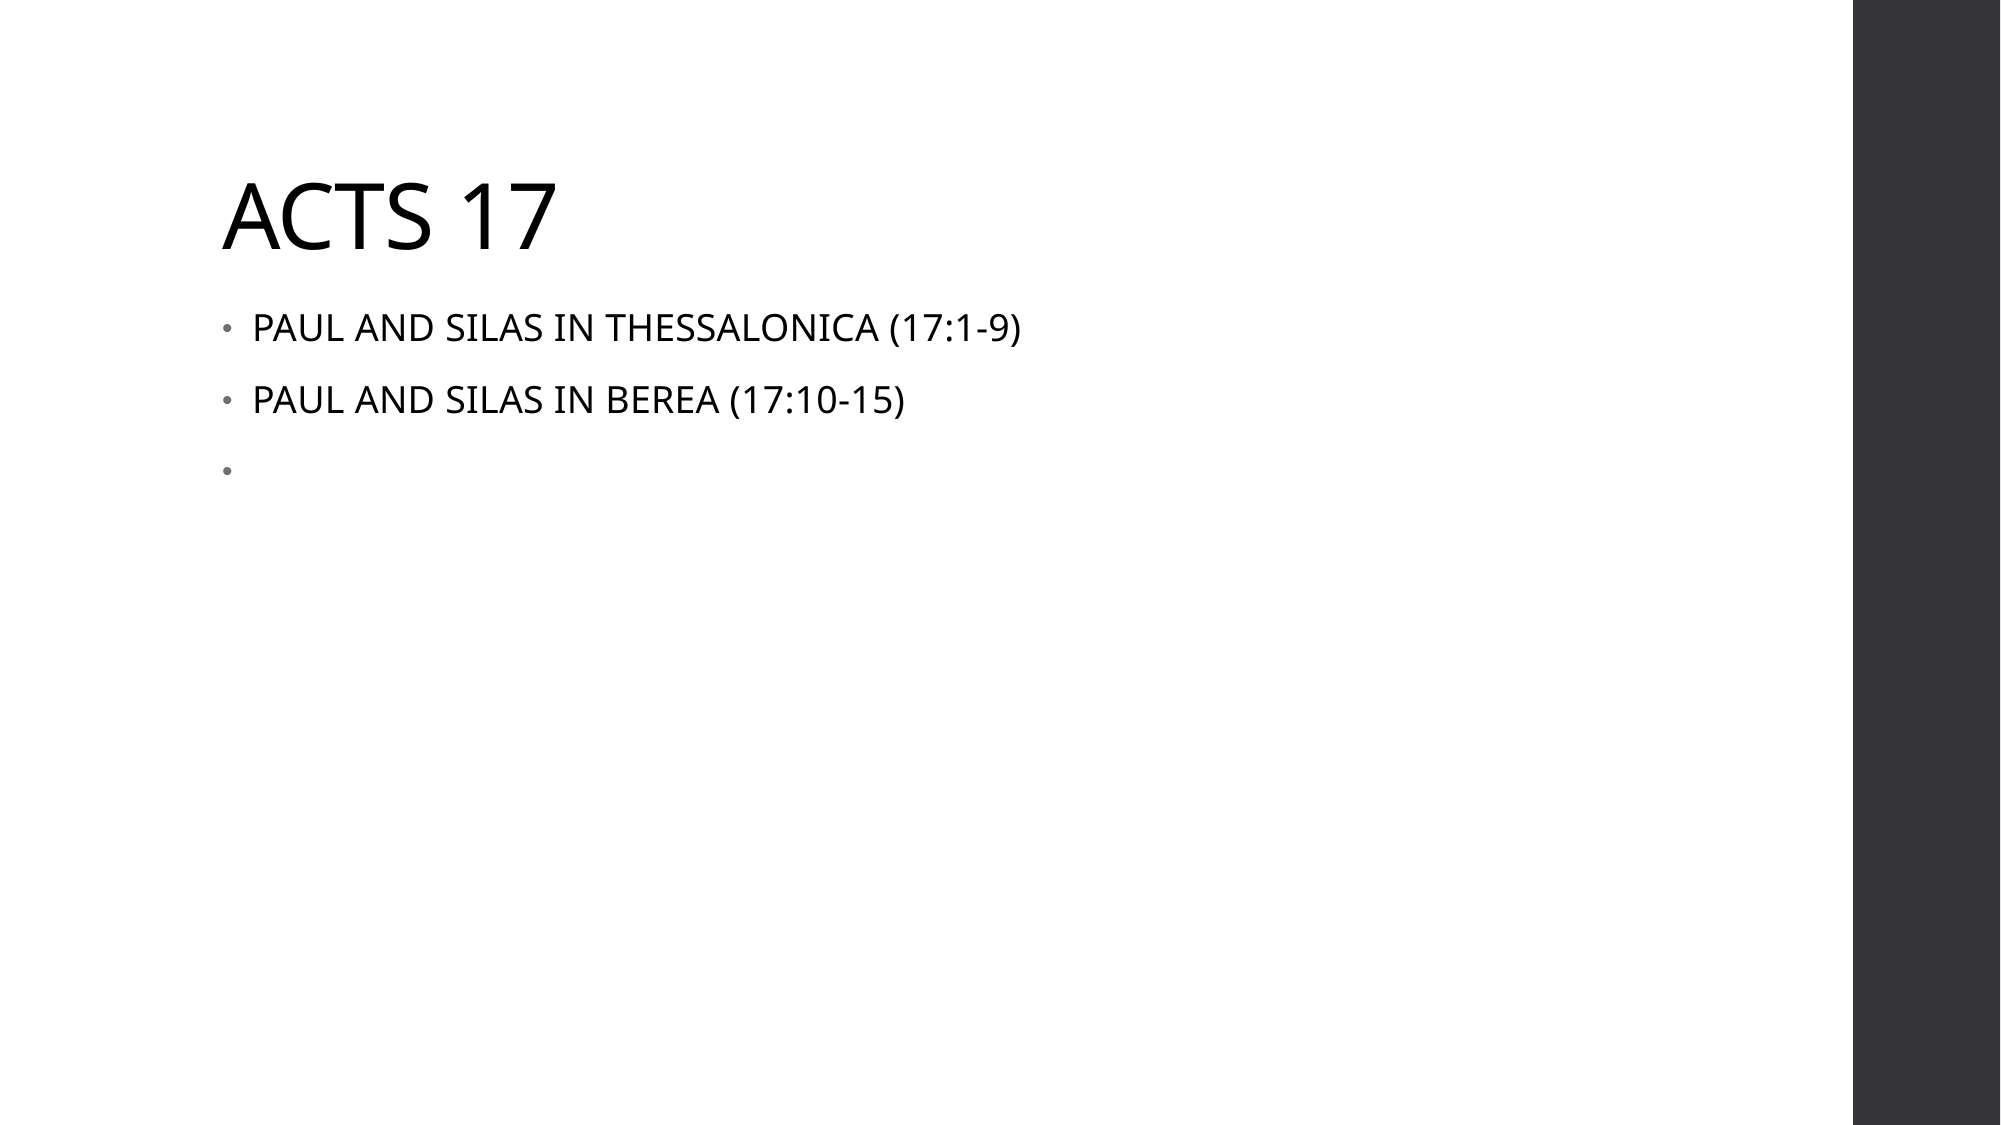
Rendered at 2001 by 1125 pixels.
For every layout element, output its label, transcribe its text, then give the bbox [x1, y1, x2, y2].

title ACTS 17 [206, 60, 1797, 278]
list PAUL AND SILAS IN THESSALONICA (17:1-9) PAUL AND SILAS IN BEREA (17:10-15) [206, 299, 1617, 1014]
